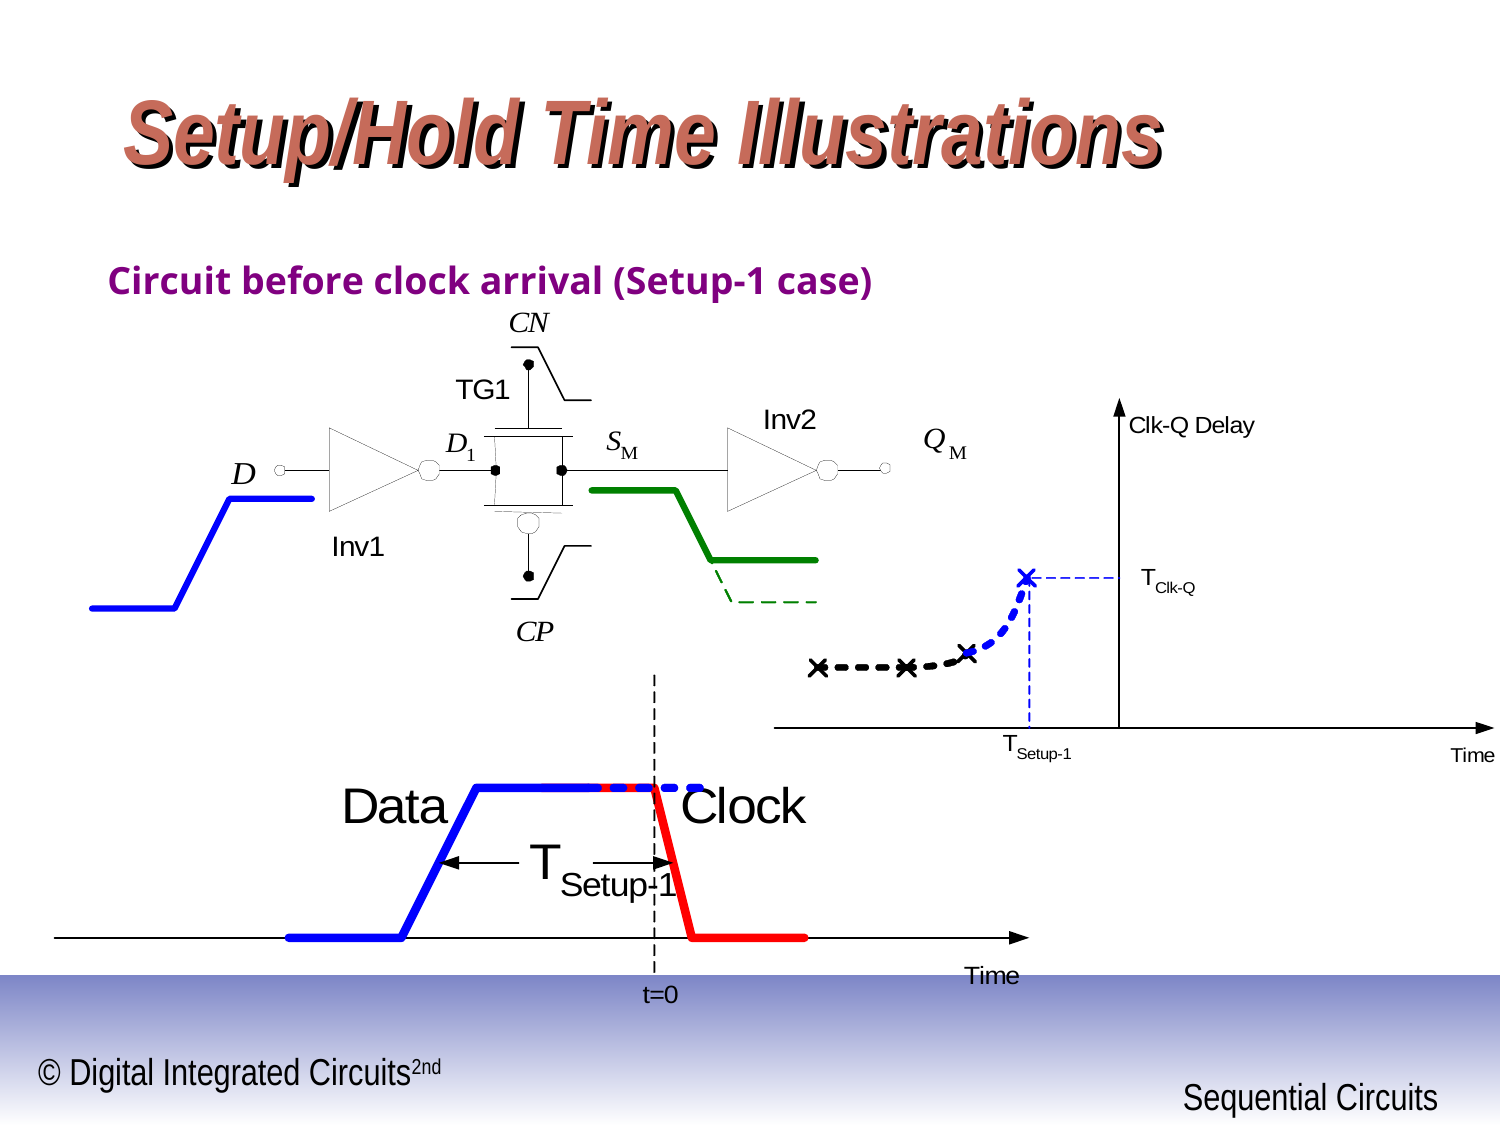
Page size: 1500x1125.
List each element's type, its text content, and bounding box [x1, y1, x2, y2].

chart [51, 297, 1497, 1014]
text_box Circuit before clock arrival (Setup-1 case) [49, 249, 931, 311]
title Setup/Hold Time Illustrations [108, 65, 1384, 190]
